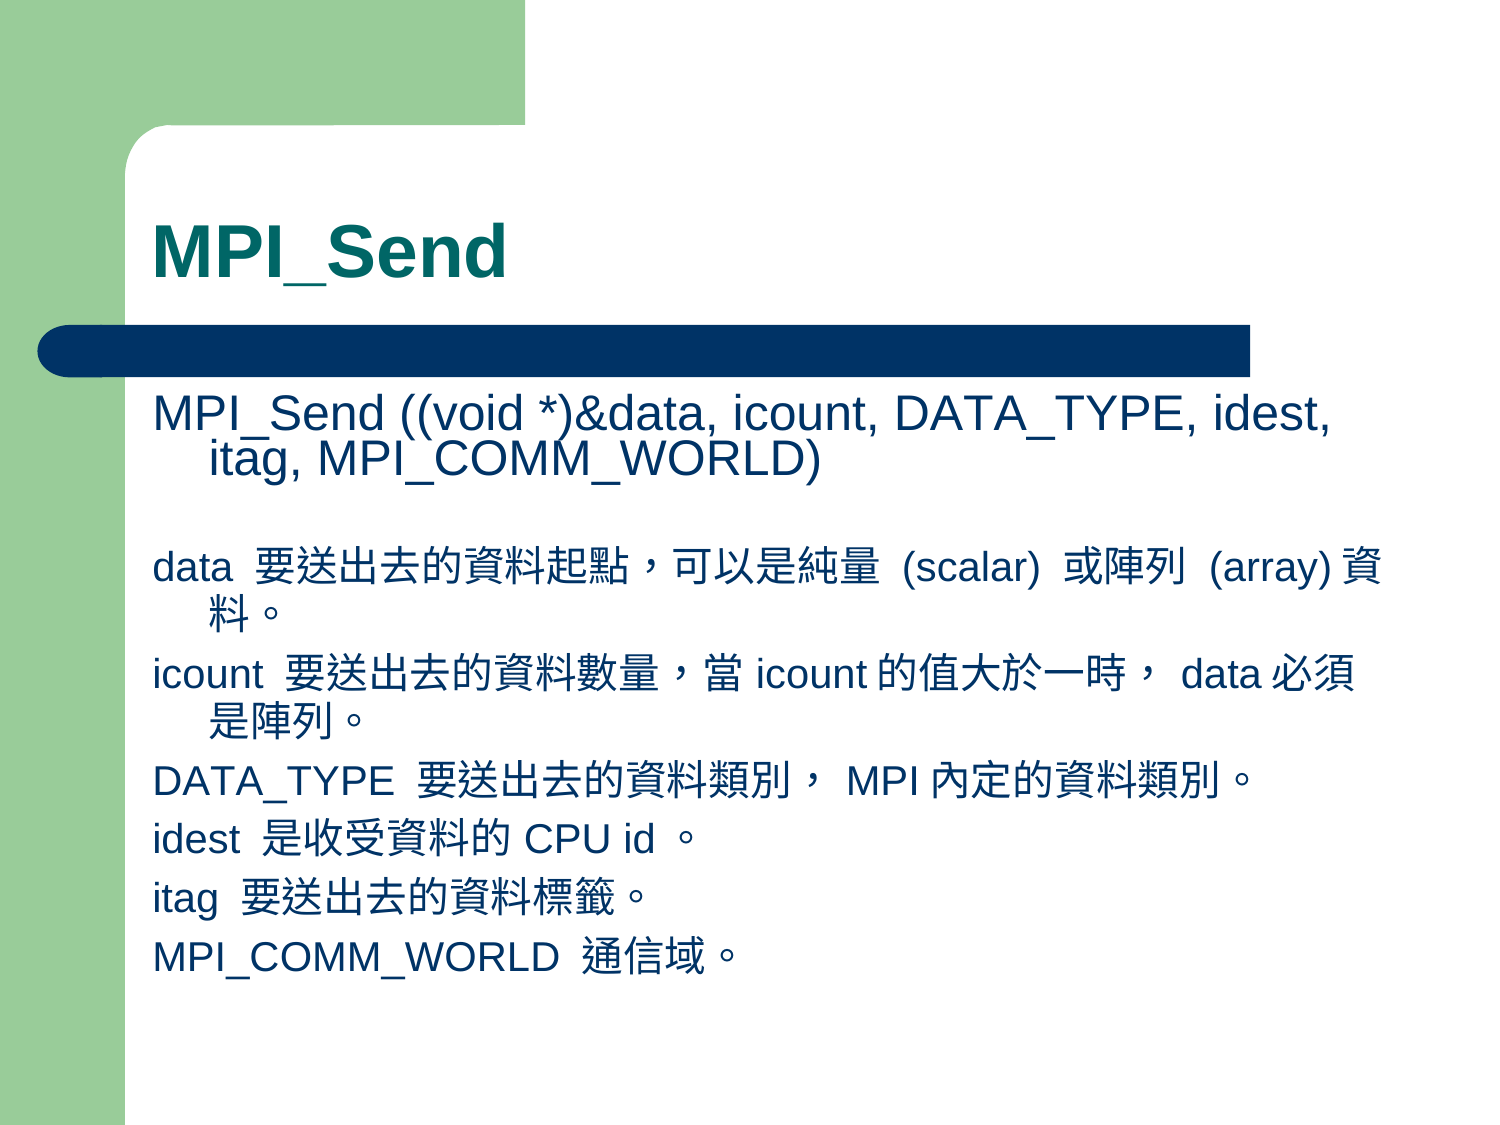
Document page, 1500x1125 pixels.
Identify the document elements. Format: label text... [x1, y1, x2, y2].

title MPI_Send [136, 136, 1414, 301]
list MPI_Send ((void *)&data, icount, DATA_TYPE, idest, itag, MPI_COMM_WORLD) data 要送出去的資料起點，可以是純量 (scalar) 或陣列 (array)資料。 icount 要送出去的資料數量，當icount的值大於一時，data必須是陣列。 DATA_TYPE 要送出去的資料類別，MPI內定的資料類別。 idest 是收受資料的CPU id。 itag 要送出去的資料標籤。 MPI_COMM_WORLD 通信域。 [137, 387, 1400, 941]
